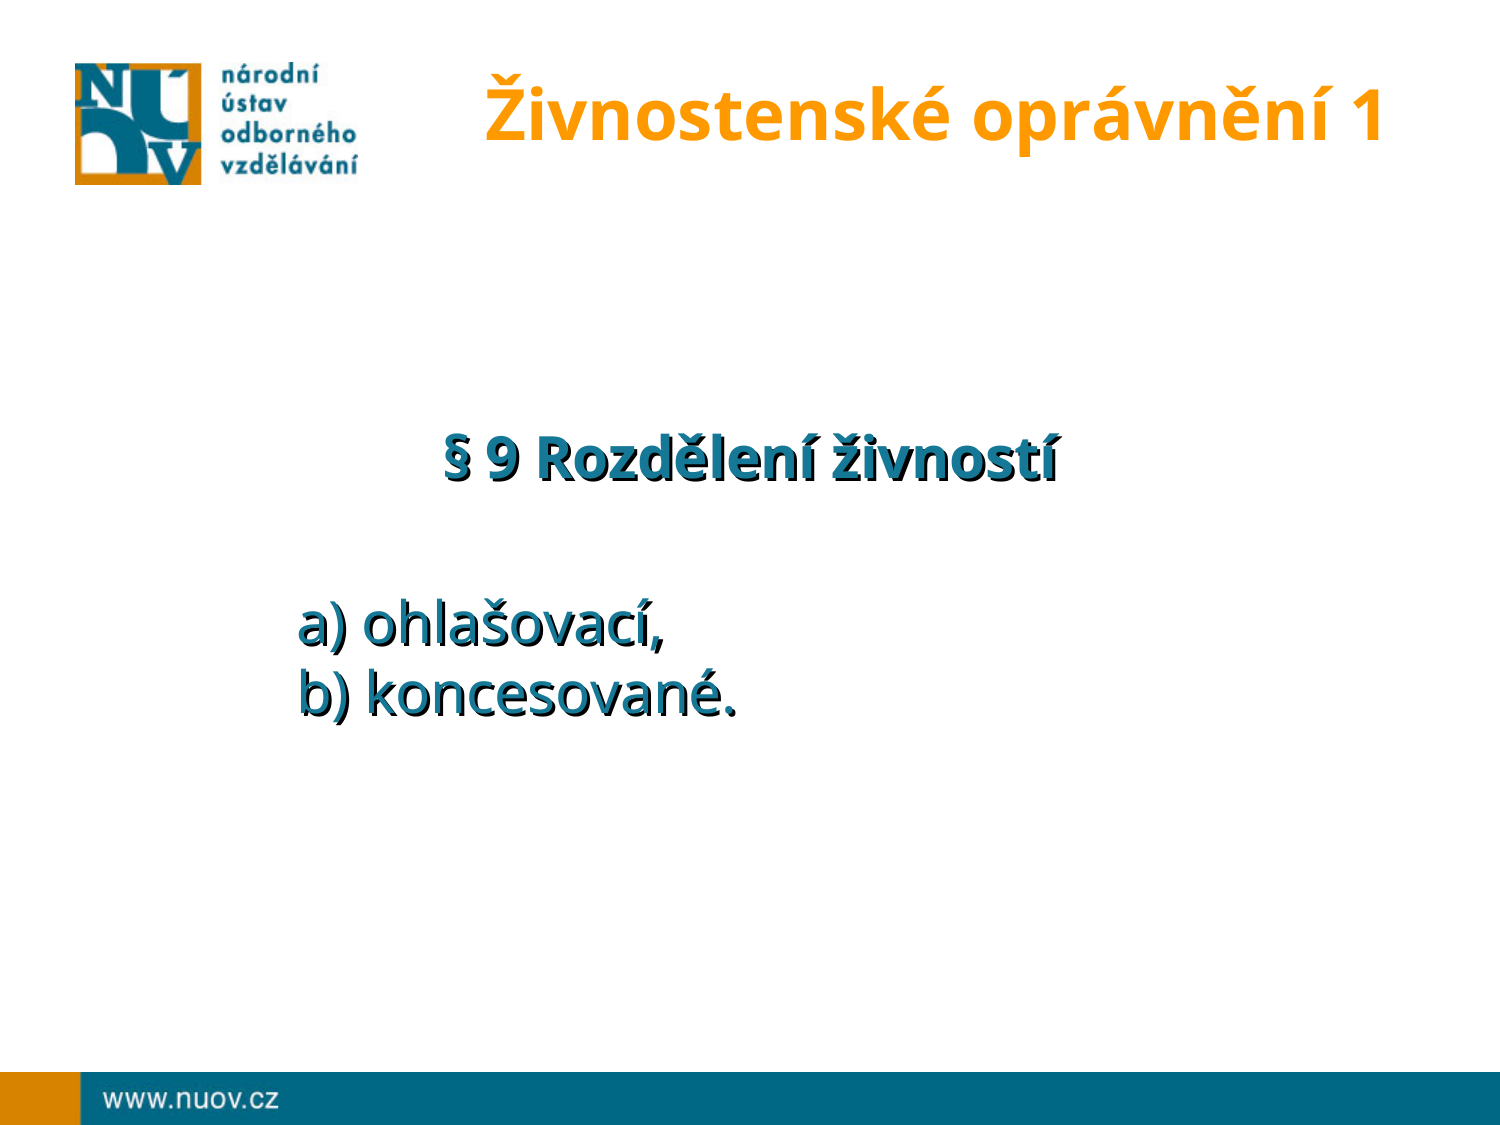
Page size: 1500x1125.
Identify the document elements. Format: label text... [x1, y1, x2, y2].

text_box [0, 1072, 1500, 1125]
text_box § 9 Rozdělení živností a) ohlašovací, b) koncesované. [281, 412, 1219, 733]
text_box [75, 62, 358, 185]
title Živnostenské oprávnění 1 [399, 37, 1476, 188]
